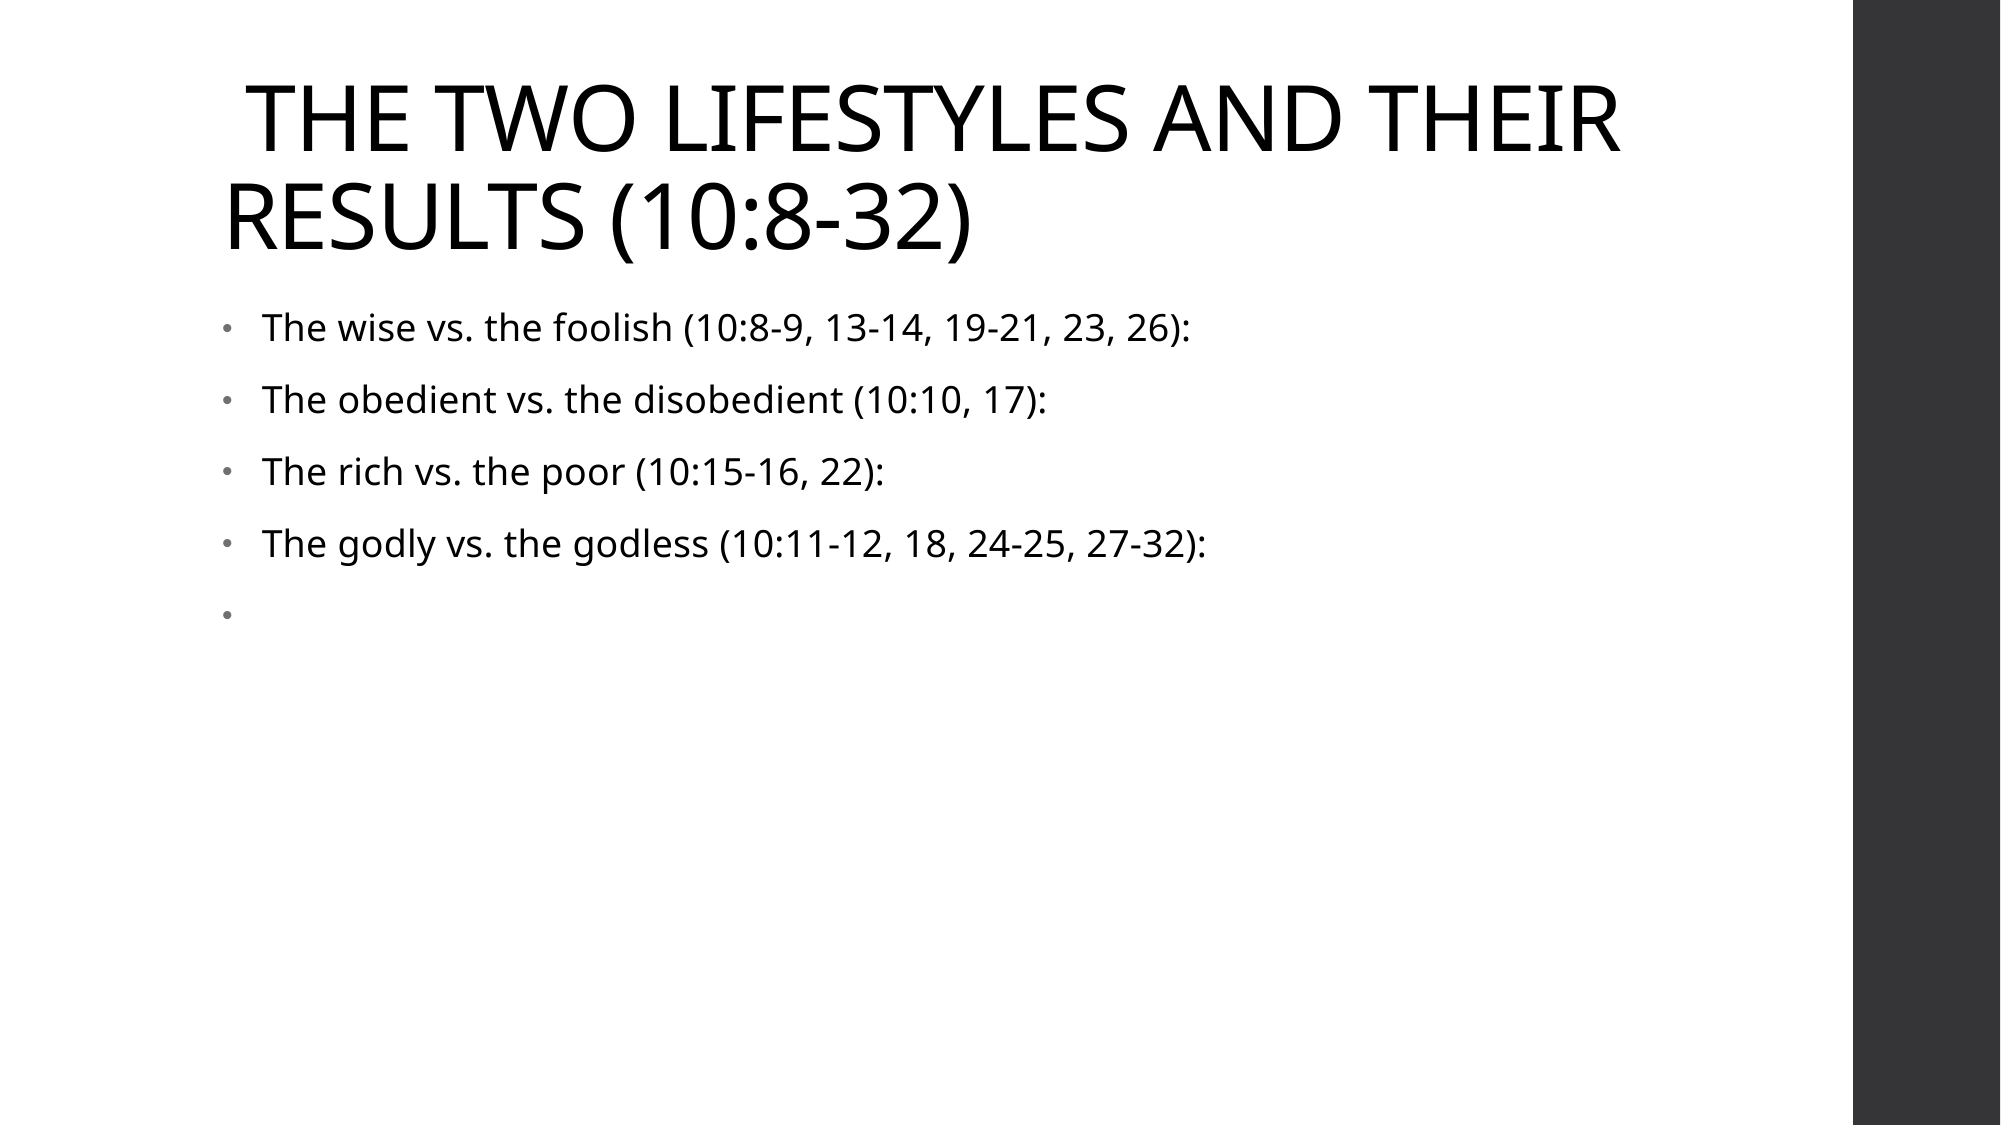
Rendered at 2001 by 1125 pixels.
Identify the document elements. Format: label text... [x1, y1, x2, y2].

title THE TWO LIFESTYLES AND THEIR RESULTS (10:8-32) [206, 60, 1797, 278]
list The wise vs. the foolish (10:8-9, 13-14, 19-21, 23, 26): The obedient vs. the disobedient (10:10, 17): The rich vs. the poor (10:15-16, 22): The godly vs. the godless (10:11-12, 18, 24-25, 27-32): [206, 299, 1617, 1014]
